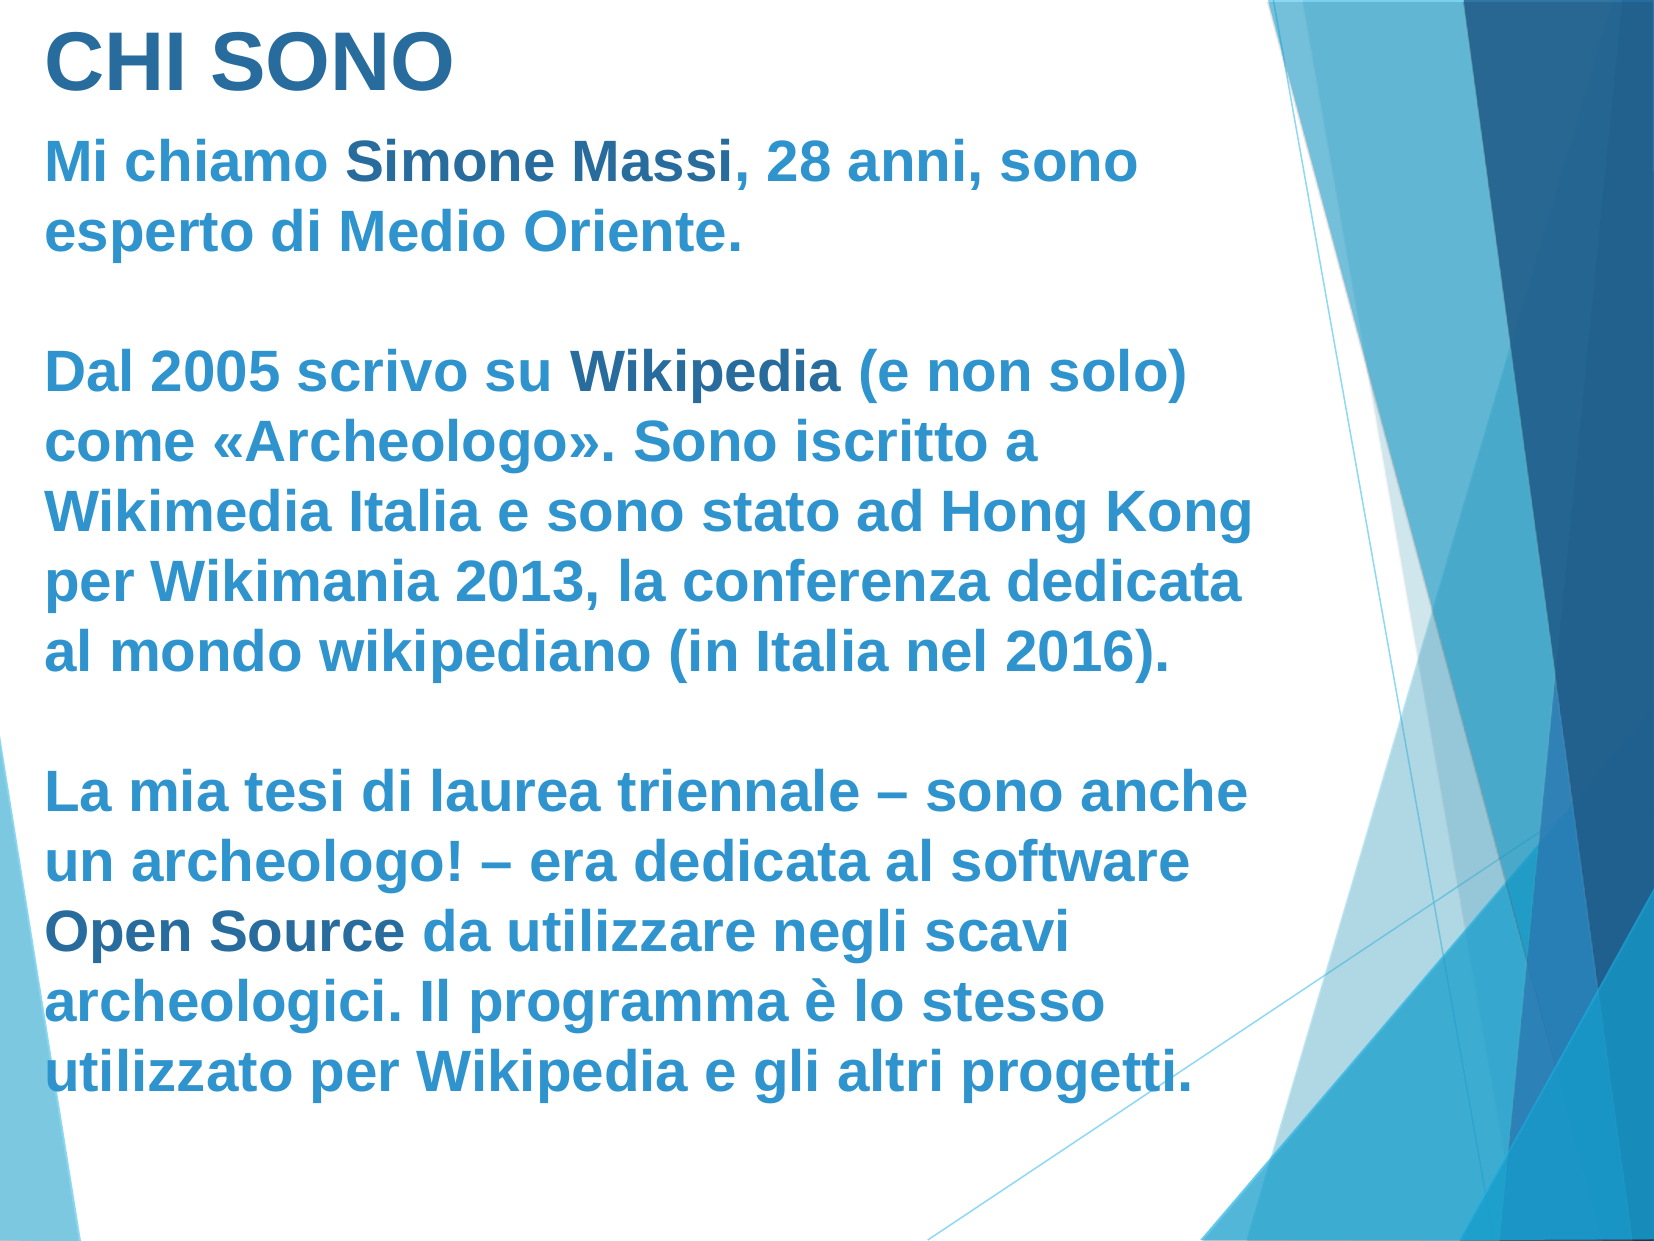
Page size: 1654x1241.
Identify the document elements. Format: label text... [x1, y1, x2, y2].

text_box Mi chiamo Simone Massi, 28 anni, sono esperto di Medio Oriente. Dal 2005 scrivo su Wikipedia (e non solo) come «Archeologo». Sono iscritto a Wikimedia Italia e sono stato ad Hong Kong per Wikimania 2013, la conferenza dedicata al mondo wikipediano (in Italia nel 2016). La mia tesi di laurea triennale – sono anche un archeologo! – era dedicata al software Open Source da utilizzare negli scavi archeologici. Il programma è lo stesso utilizzato per Wikipedia e gli altri progetti. [29, 116, 1309, 1111]
text_box CHI SONO [29, 0, 1309, 115]
